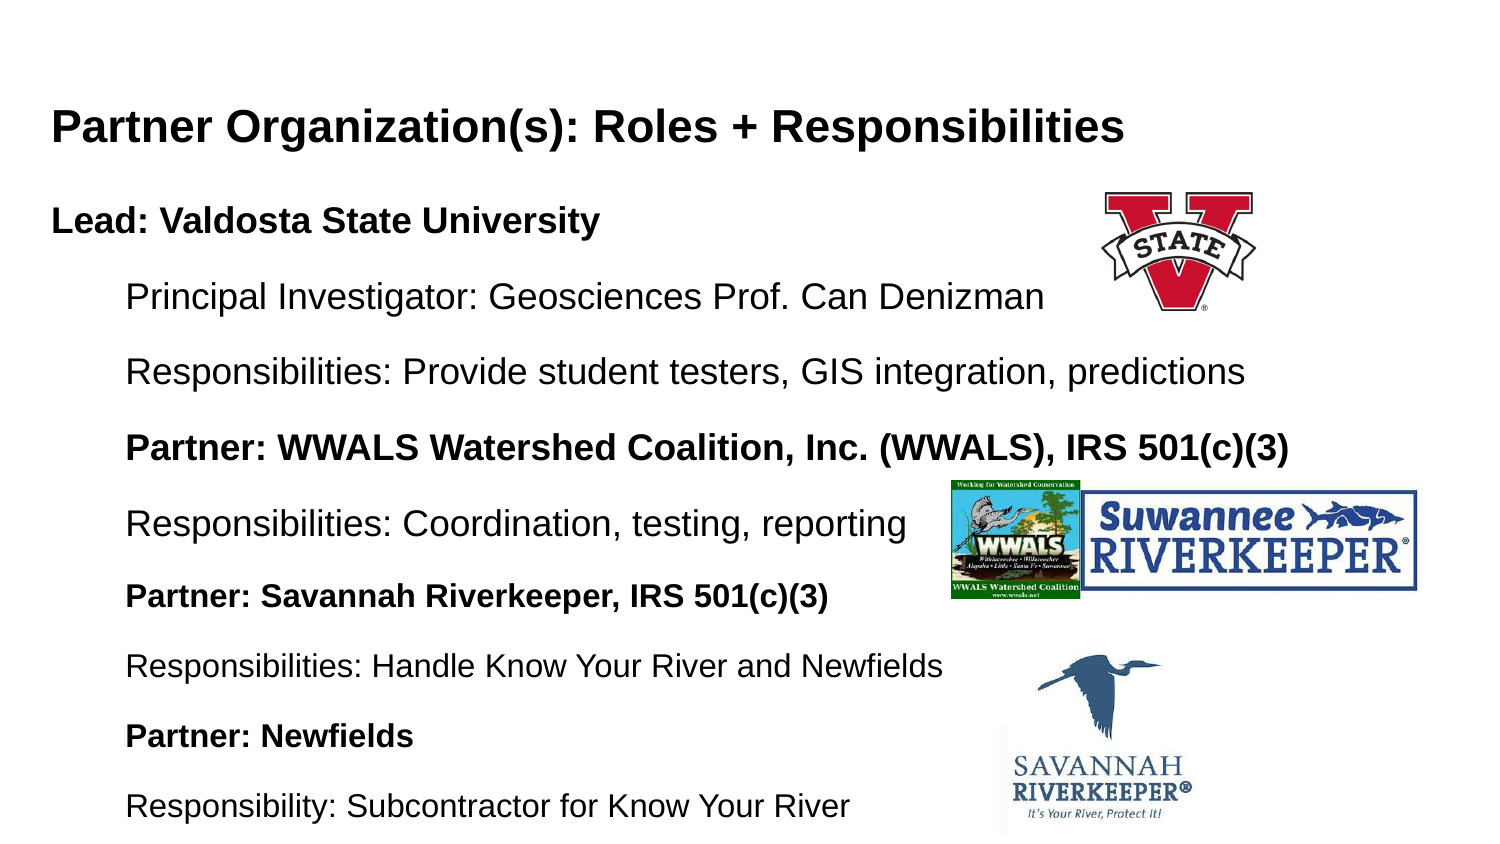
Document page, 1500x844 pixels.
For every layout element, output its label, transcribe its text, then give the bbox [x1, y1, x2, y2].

list Lead: Valdosta State University Principal Investigator: Geosciences Prof. Can Denizman Responsibilities: Provide student testers, GIS integration, predictions Partner: WWALS Watershed Coalition, Inc. (WWALS), IRS 501(c)(3) Responsibilities: Coordination, testing, reporting Partner: Savannah Riverkeeper, IRS 501(c)(3) Responsibilities: Handle Know Your River and Newfields Partner: Newfields Responsibility: Subcontractor for Know Your River [51, 174, 1449, 844]
picture [951, 480, 1418, 599]
picture [1100, 192, 1257, 311]
picture [999, 637, 1197, 835]
title Partner Organization(s): Roles + Responsibilities [51, 72, 1449, 167]
